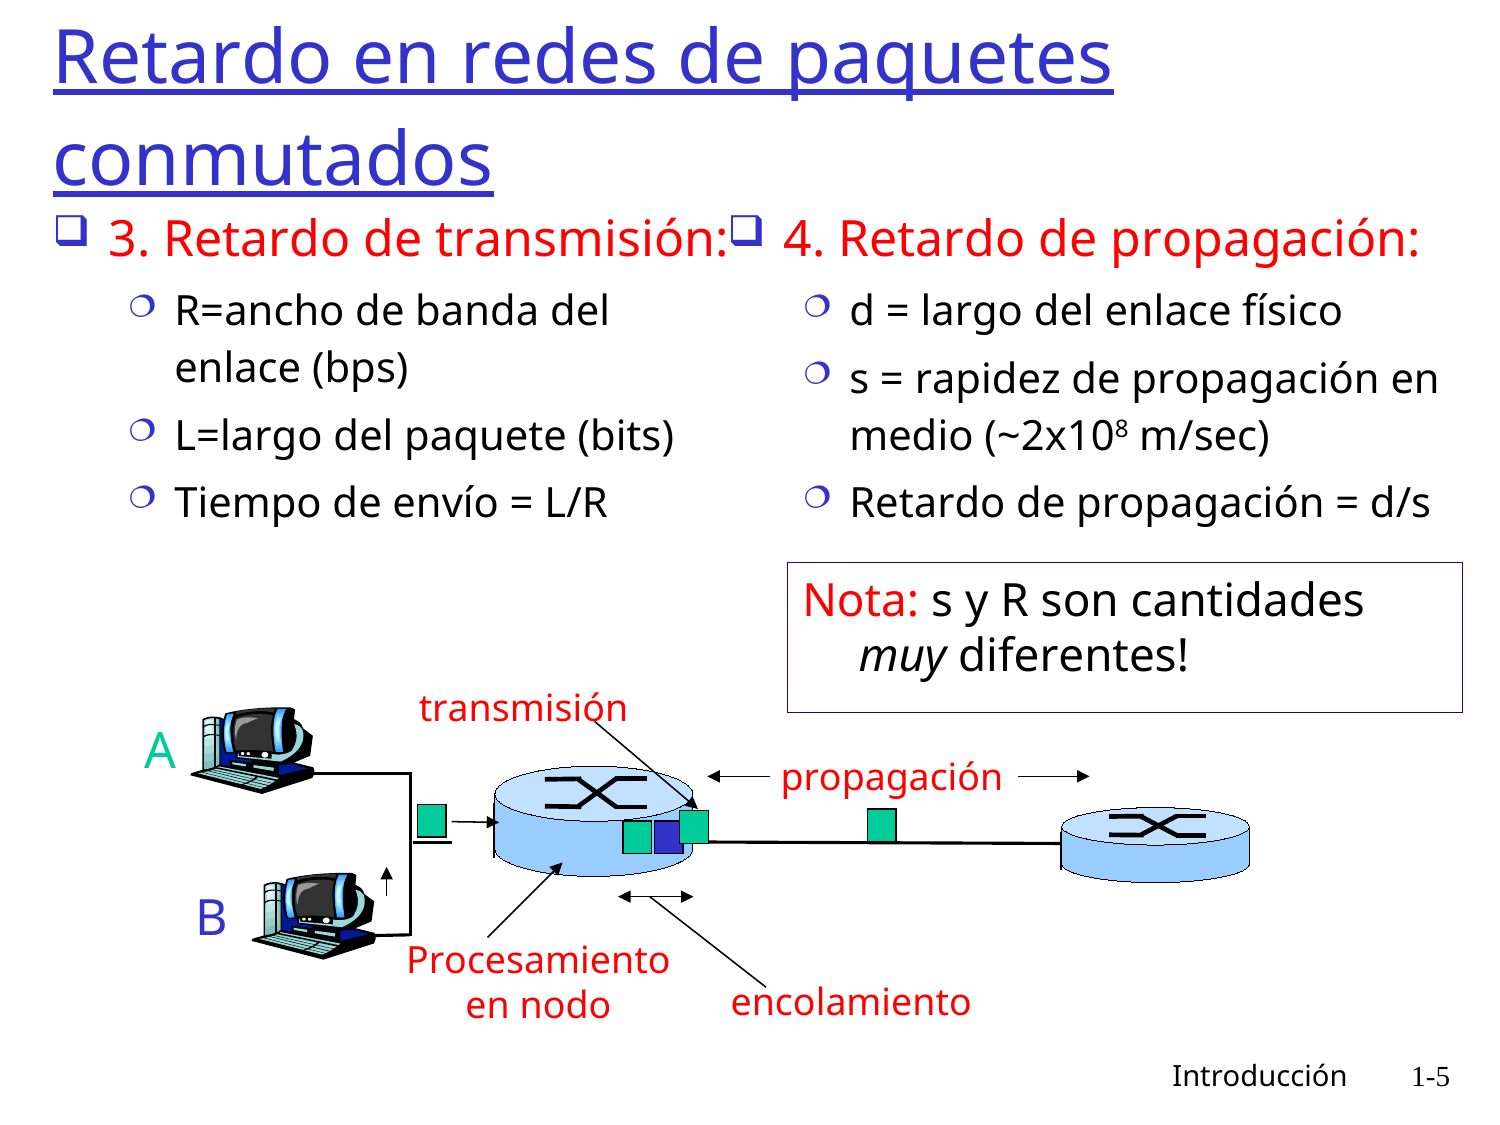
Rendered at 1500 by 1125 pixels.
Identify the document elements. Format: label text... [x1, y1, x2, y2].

picture [190, 706, 317, 794]
text_box A [130, 710, 192, 786]
text_box encolamiento [715, 970, 988, 1031]
list 3. Retardo de transmisión: R=ancho de banda del enlace (bps) L=largo del paquete (bits) Tiempo de envío = L/R [37, 195, 751, 638]
text_box Procesamiento en nodo [391, 928, 686, 1034]
text_box [417, 804, 447, 838]
list 4. Retardo de propagación: d = largo del enlace físico s = rapidez de propagación en medio (~2x108 m/sec) Retardo de propagación = d/s [712, 195, 1500, 563]
picture [251, 872, 378, 960]
title Retardo en redes de paquetes conmutados [37, 10, 1463, 195]
text_box [1061, 828, 1250, 883]
text_box propagación [765, 745, 1019, 806]
text_box Nota: s y R son cantidades muy diferentes! [787, 562, 1463, 713]
text_box transmisión [404, 676, 644, 738]
text_box 1-<number> [1362, 1050, 1466, 1125]
text_box B [181, 877, 244, 954]
text_box [494, 795, 693, 877]
text_box Introducción [887, 1050, 1362, 1125]
